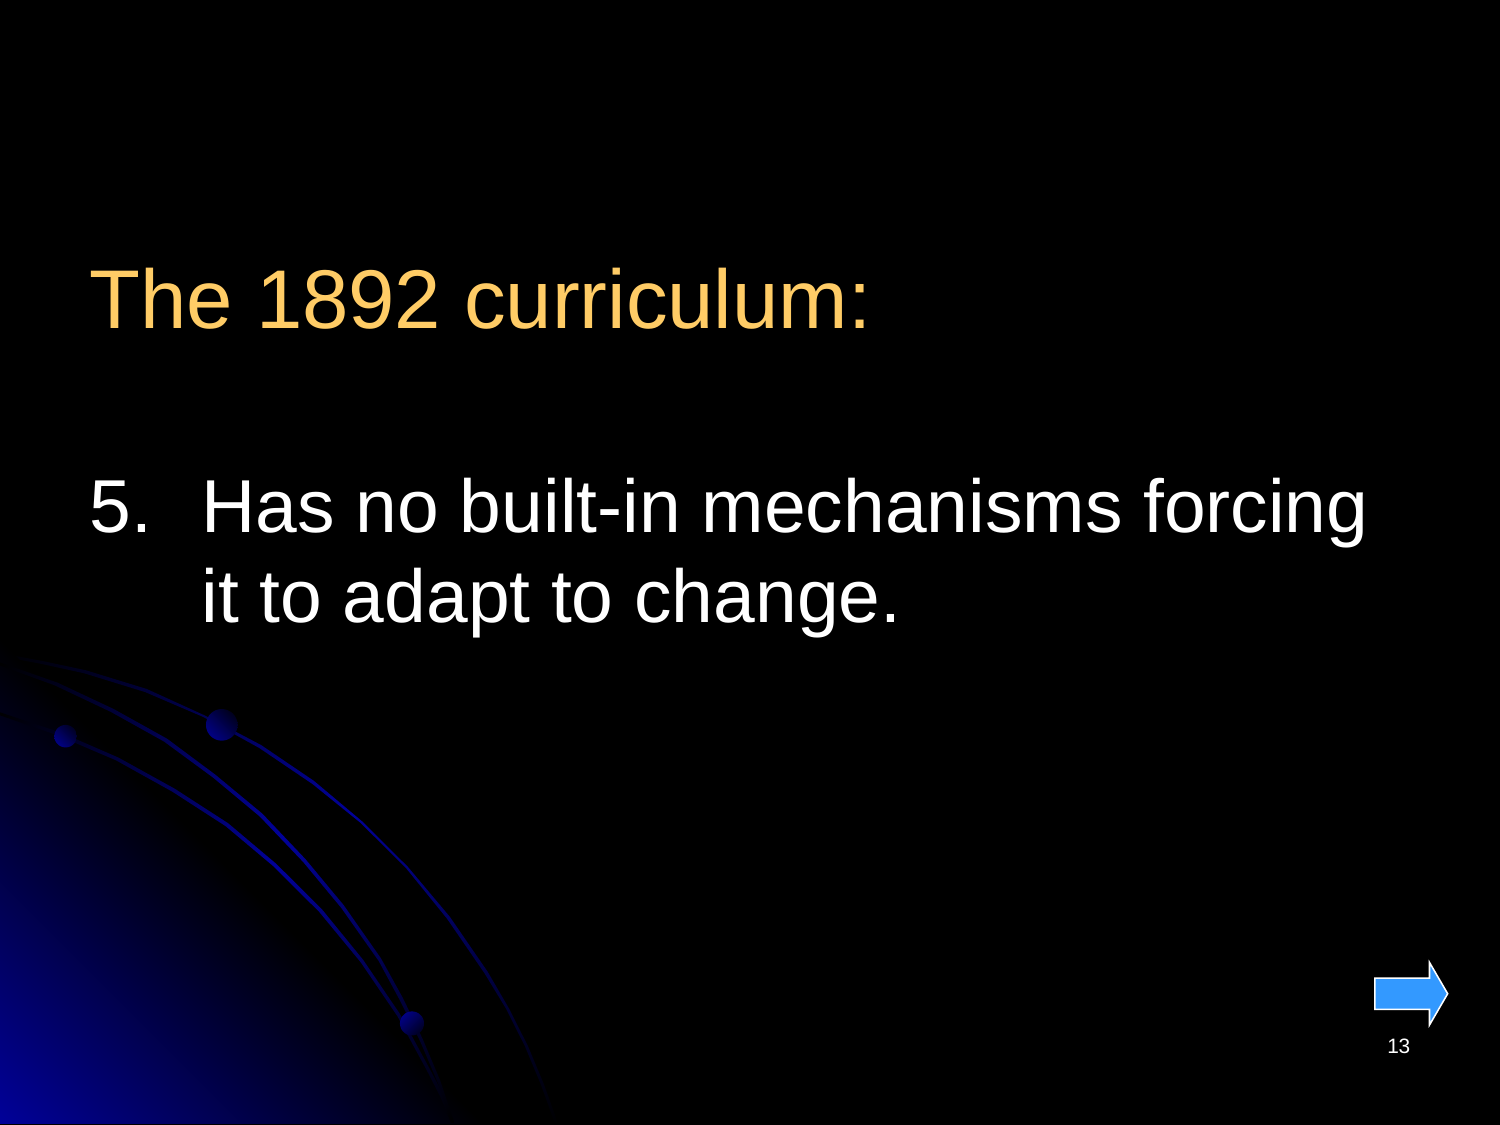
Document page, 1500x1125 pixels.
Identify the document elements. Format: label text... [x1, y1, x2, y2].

text_box [1374, 962, 1448, 1026]
text_box 5. Has no built-in mechanisms forcing it to adapt to change. [74, 449, 1388, 646]
text_box The 1892 curriculum: [75, 237, 1351, 353]
